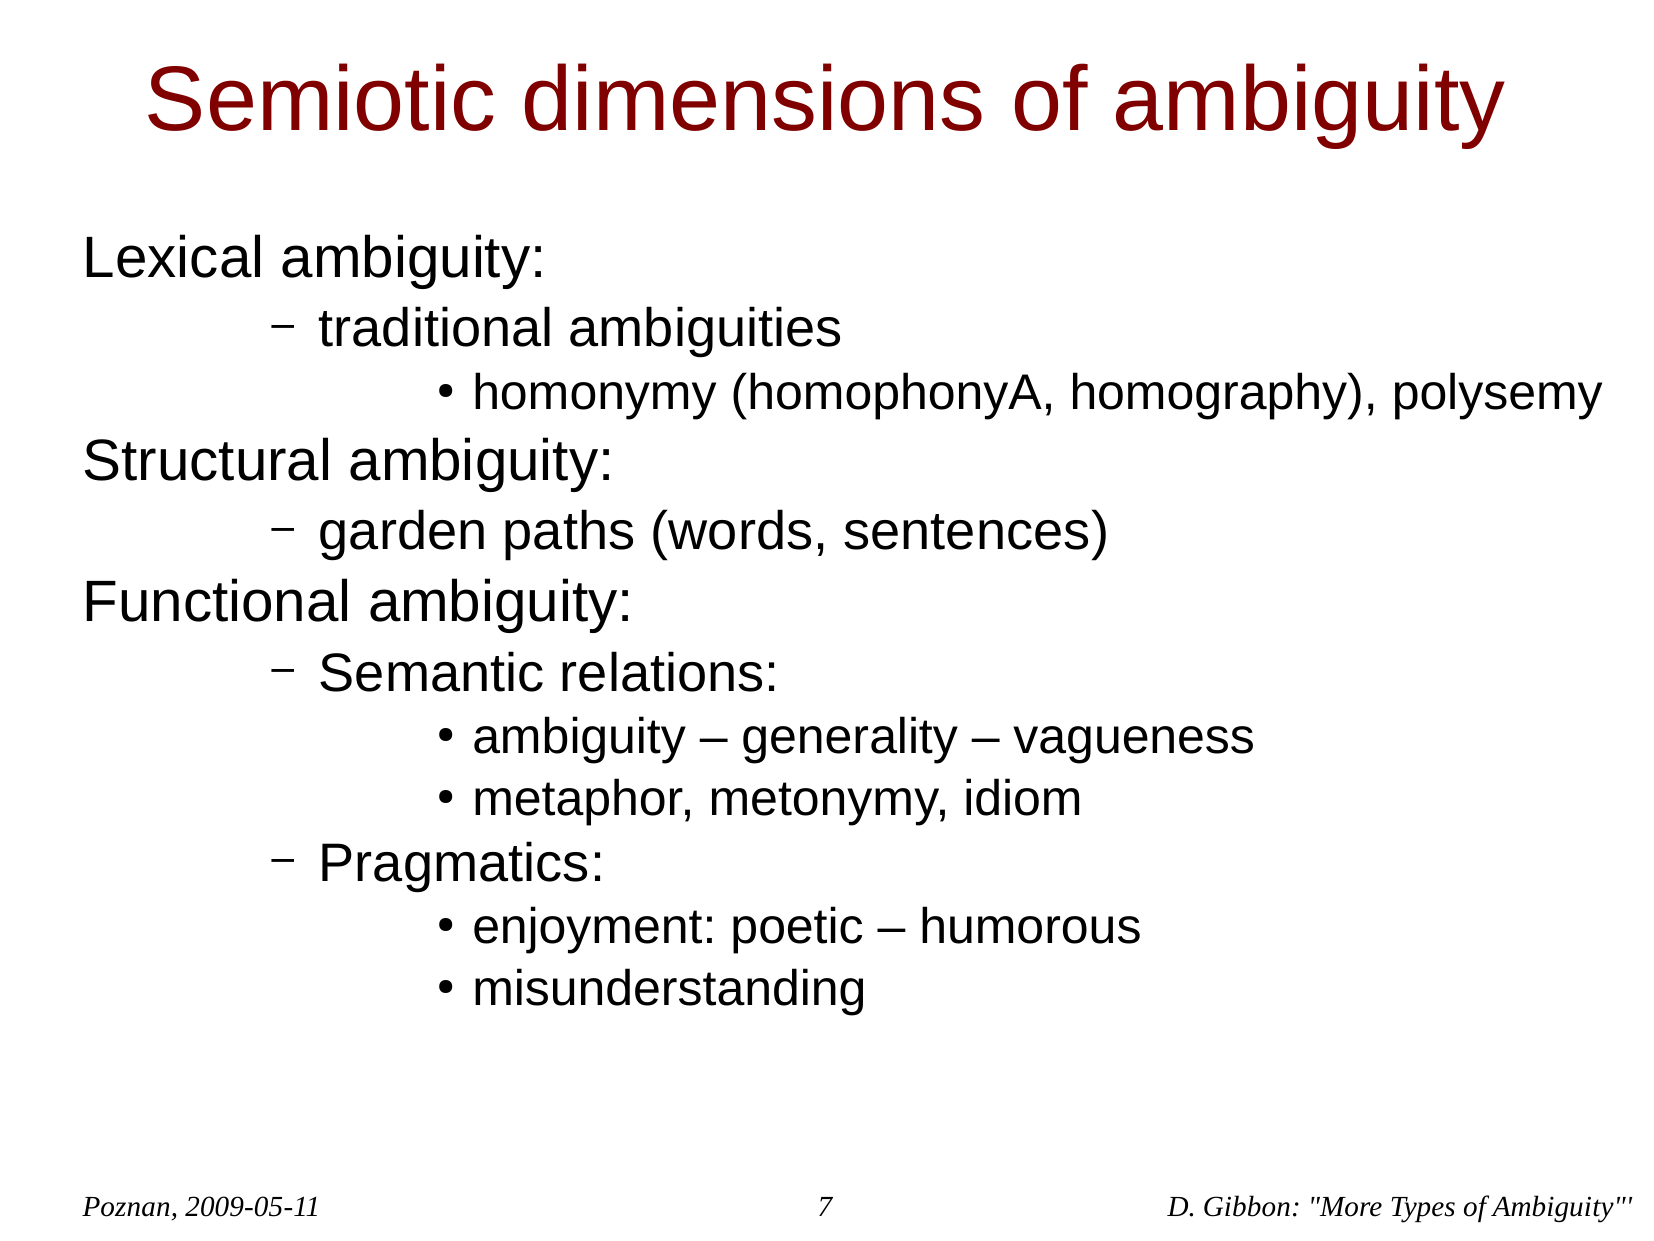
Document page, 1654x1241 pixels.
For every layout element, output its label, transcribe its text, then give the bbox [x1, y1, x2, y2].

title Semiotic dimensions of ambiguity [0, 23, 1653, 174]
list Lexical ambiguity: traditional ambiguities homonymy (homophonyA, homography), polysemy Structural ambiguity: garden paths (words, sentences) Functional ambiguity: Semantic relations: ambiguity – generality – vagueness metaphor, metonymy, idiom Pragmatics: enjoyment: poetic – humorous misunderstanding [82, 225, 1612, 1017]
